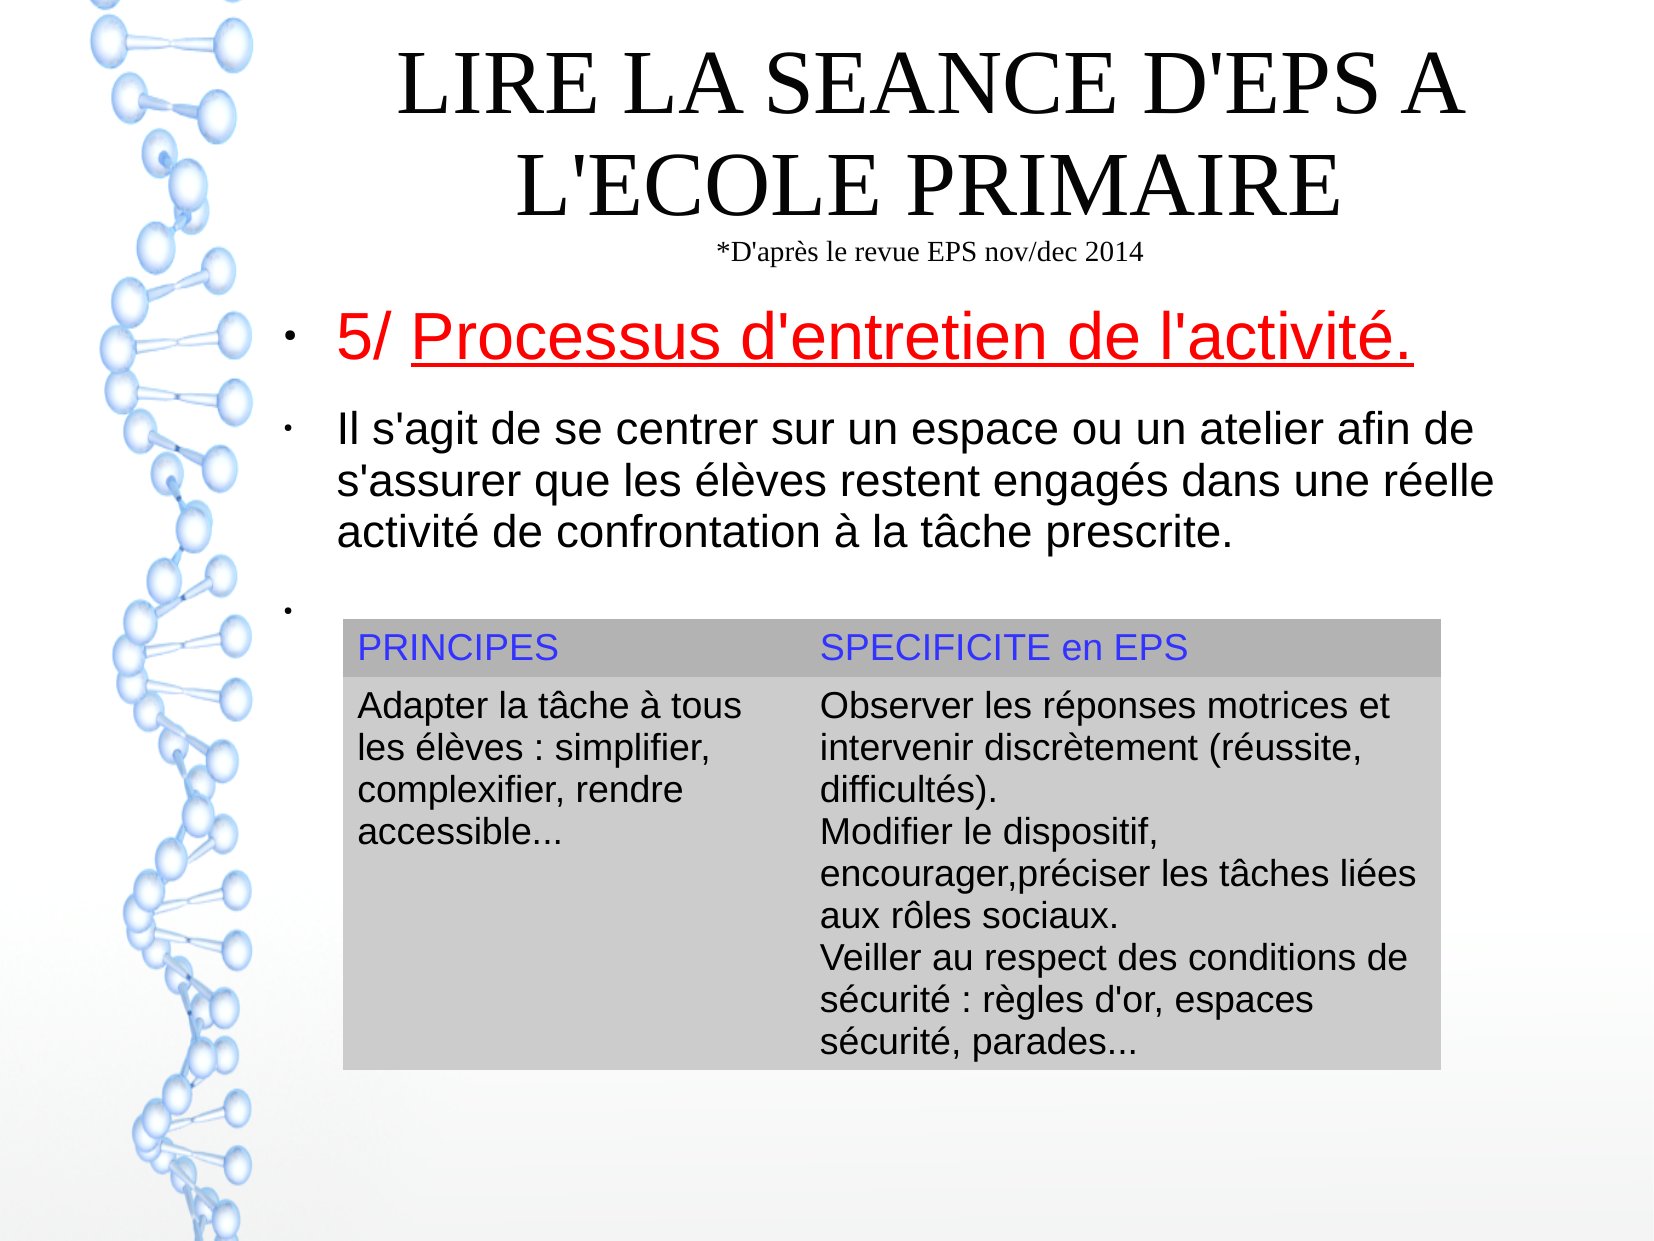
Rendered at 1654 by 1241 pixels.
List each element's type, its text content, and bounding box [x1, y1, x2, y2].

table_cell Adapter la tâche à tous les élèves : simplifier, complexifier, rendre accessible... [343, 677, 805, 1070]
table_cell Observer les réponses motrices et intervenir discrètement (réussite, difficultés). Modifier le dispositif, encourager,préciser les tâches liées aux rôles sociaux. Veiller au respect des conditions de sécurité : règles d'or, espaces sécurité, parades... [805, 677, 1441, 1070]
picture [0, 0, 1654, 1241]
title LIRE LA SEANCE D'EPS A L'ECOLE PRIMAIRE *D'après le revue EPS nov/dec 2014 [265, 31, 1595, 268]
table_header SPECIFICITE en EPS [805, 619, 1441, 677]
table_header PRINCIPES [343, 619, 805, 677]
list 5/ Processus d'entretien de l'activité. Il s'agit de se centrer sur un espace ou un atelier afin de s'assurer que les élèves restent engagés dans une réelle activité de confrontation à la tâche prescrite. [265, 299, 1595, 1019]
